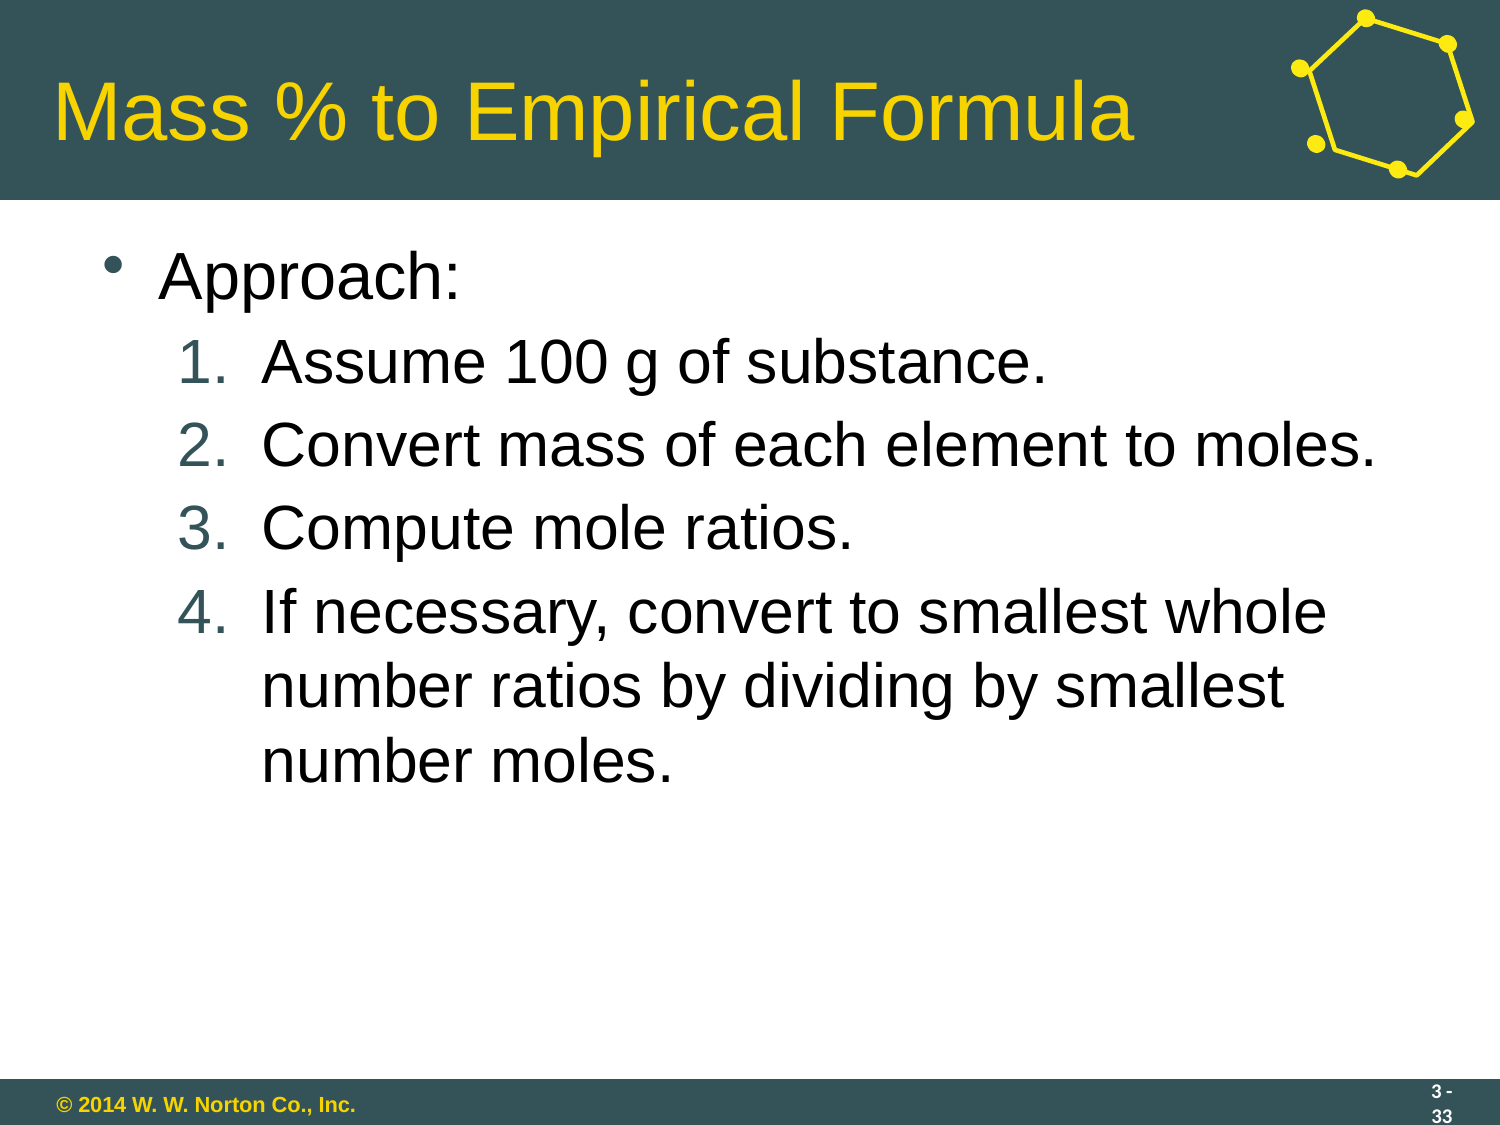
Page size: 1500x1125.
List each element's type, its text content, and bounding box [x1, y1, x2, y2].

title Mass % to Empirical Formula [37, 19, 1213, 195]
slide_number 3 - <number> [1411, 1086, 1468, 1119]
list Approach: Assume 100 g of substance. Convert mass of each element to moles. Compute mole ratios. If necessary, convert to smallest whole number ratios by dividing by smallest number moles. [87, 224, 1400, 950]
